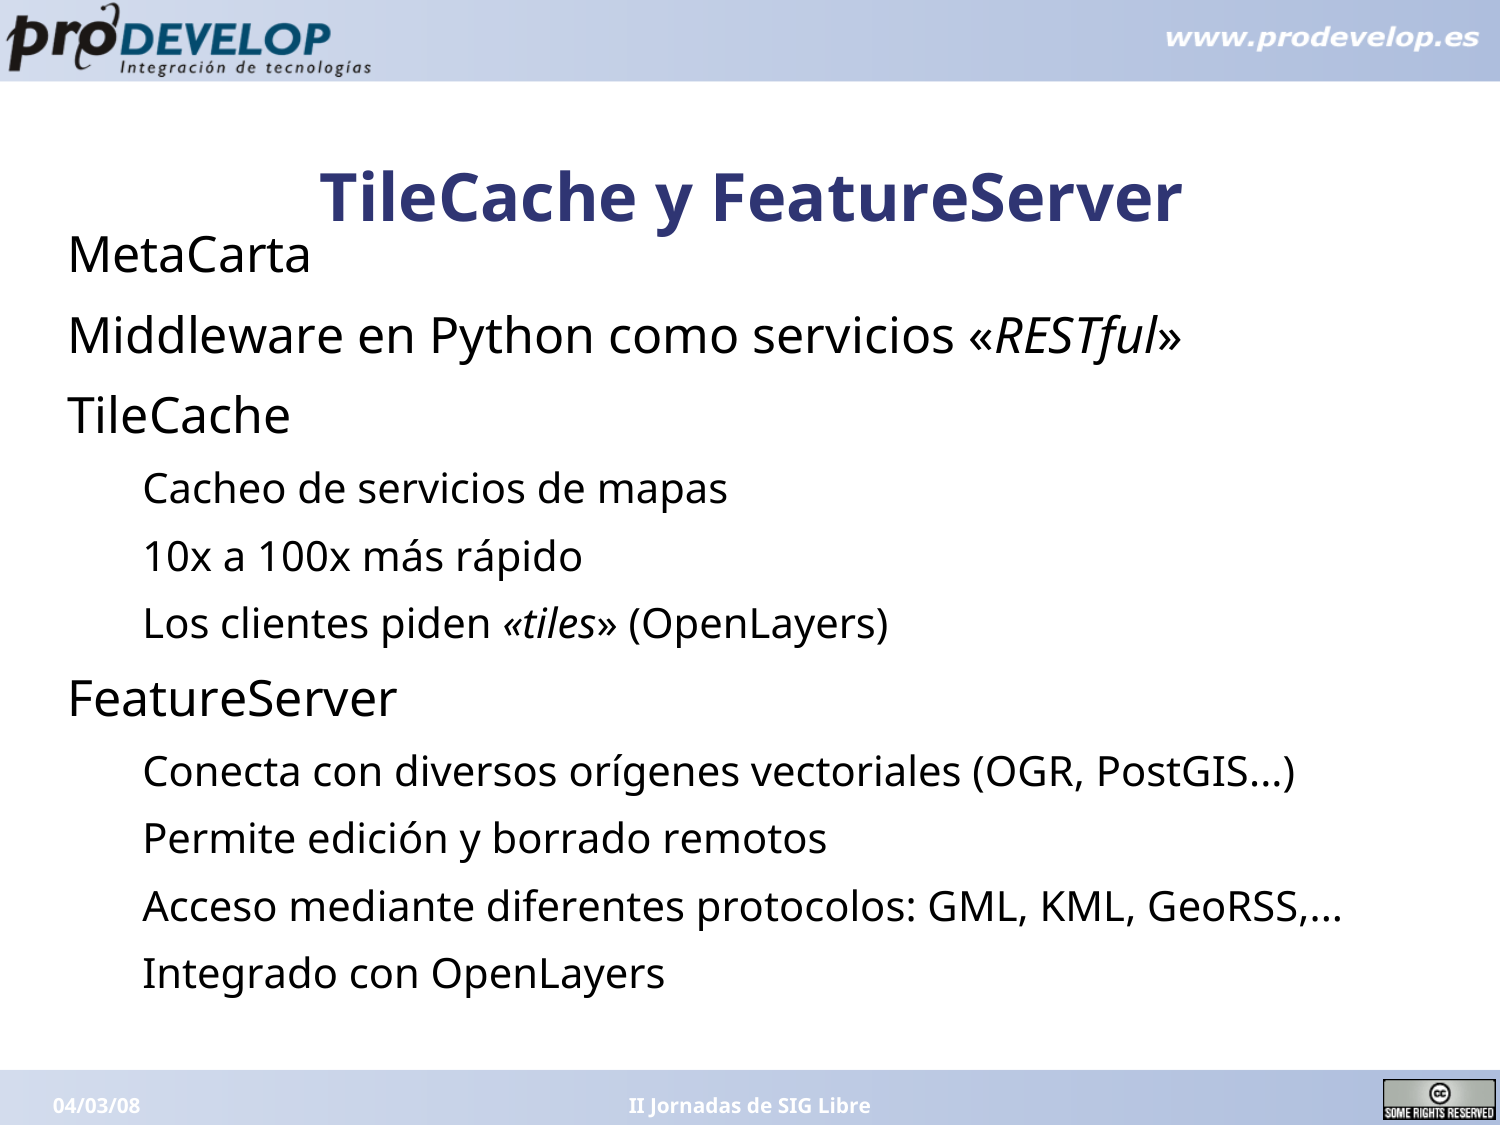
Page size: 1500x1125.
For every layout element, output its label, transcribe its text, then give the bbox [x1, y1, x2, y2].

picture [0, 0, 1500, 1125]
list MetaCarta Middleware en Python como servicios «RESTful» TileCache Cacheo de servicios de mapas 10x a 100x más rápido Los clientes piden «tiles» (OpenLayers) FeatureServer Conecta con diversos orígenes vectoriales (OGR, PostGIS...) Permite edición y borrado remotos Acceso mediante diferentes protocolos: GML, KML, GeoRSS,... Integrado con OpenLayers [67, 218, 1418, 1060]
title TileCache y FeatureServer [76, 109, 1427, 282]
